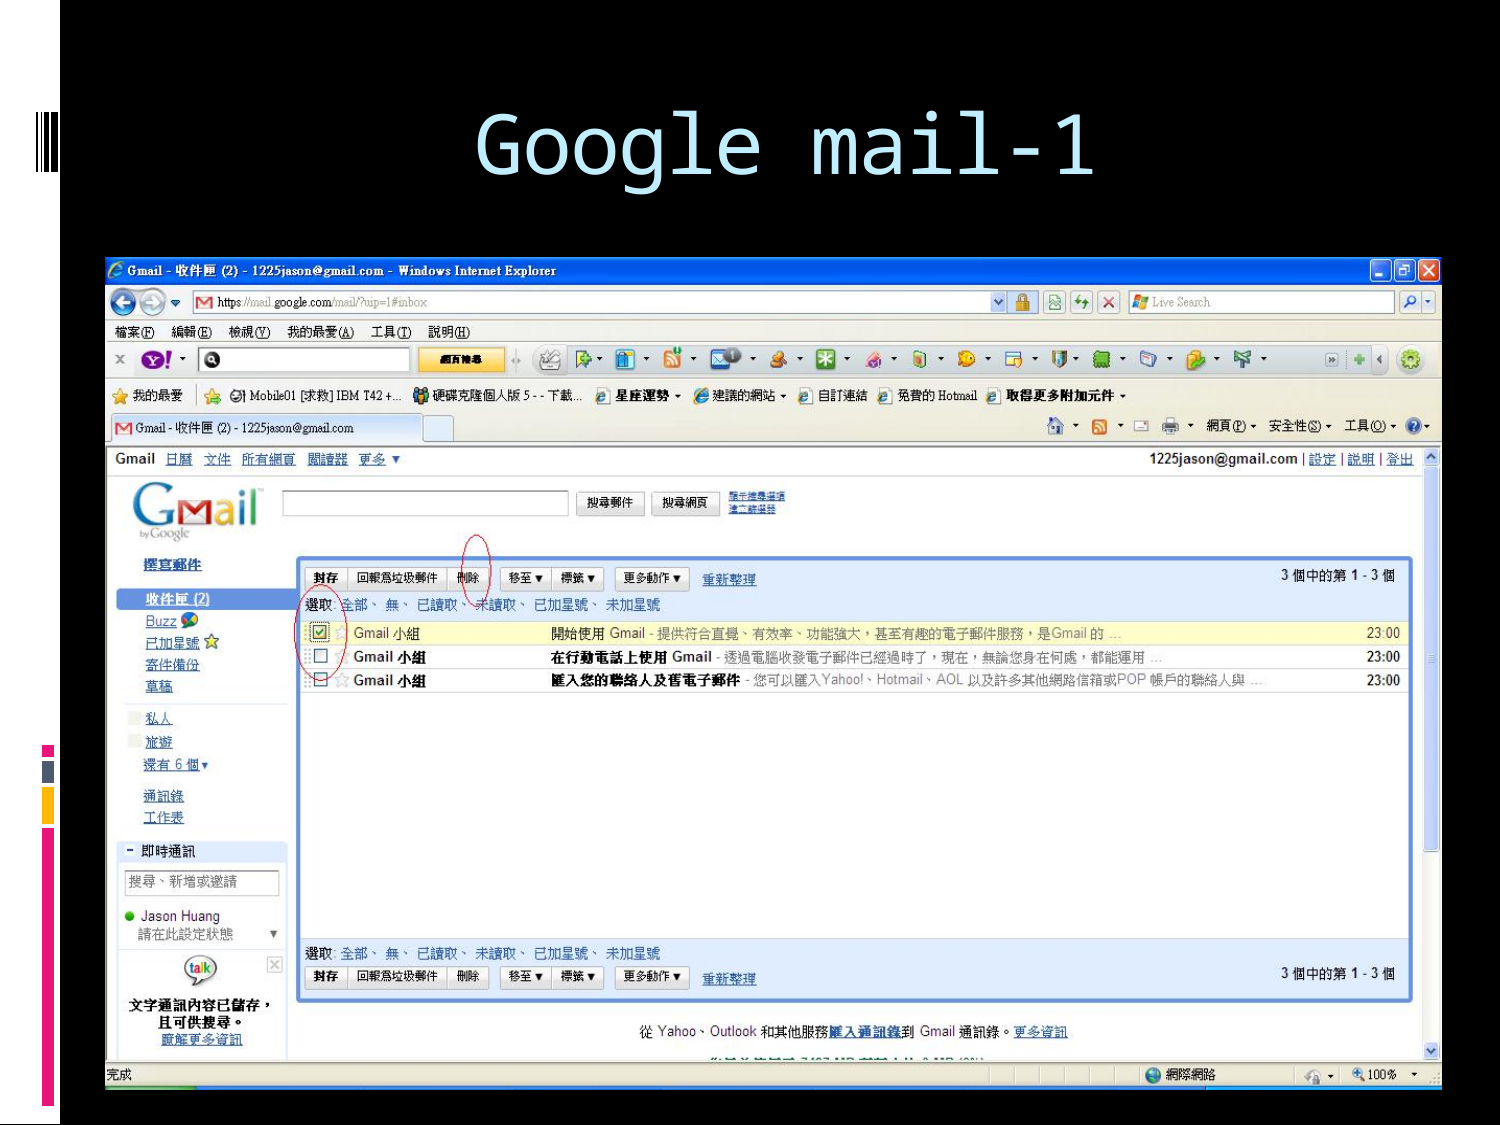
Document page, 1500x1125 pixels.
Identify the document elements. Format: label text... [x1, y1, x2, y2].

picture [105, 257, 1442, 1090]
title Google mail-1 [150, 84, 1426, 235]
